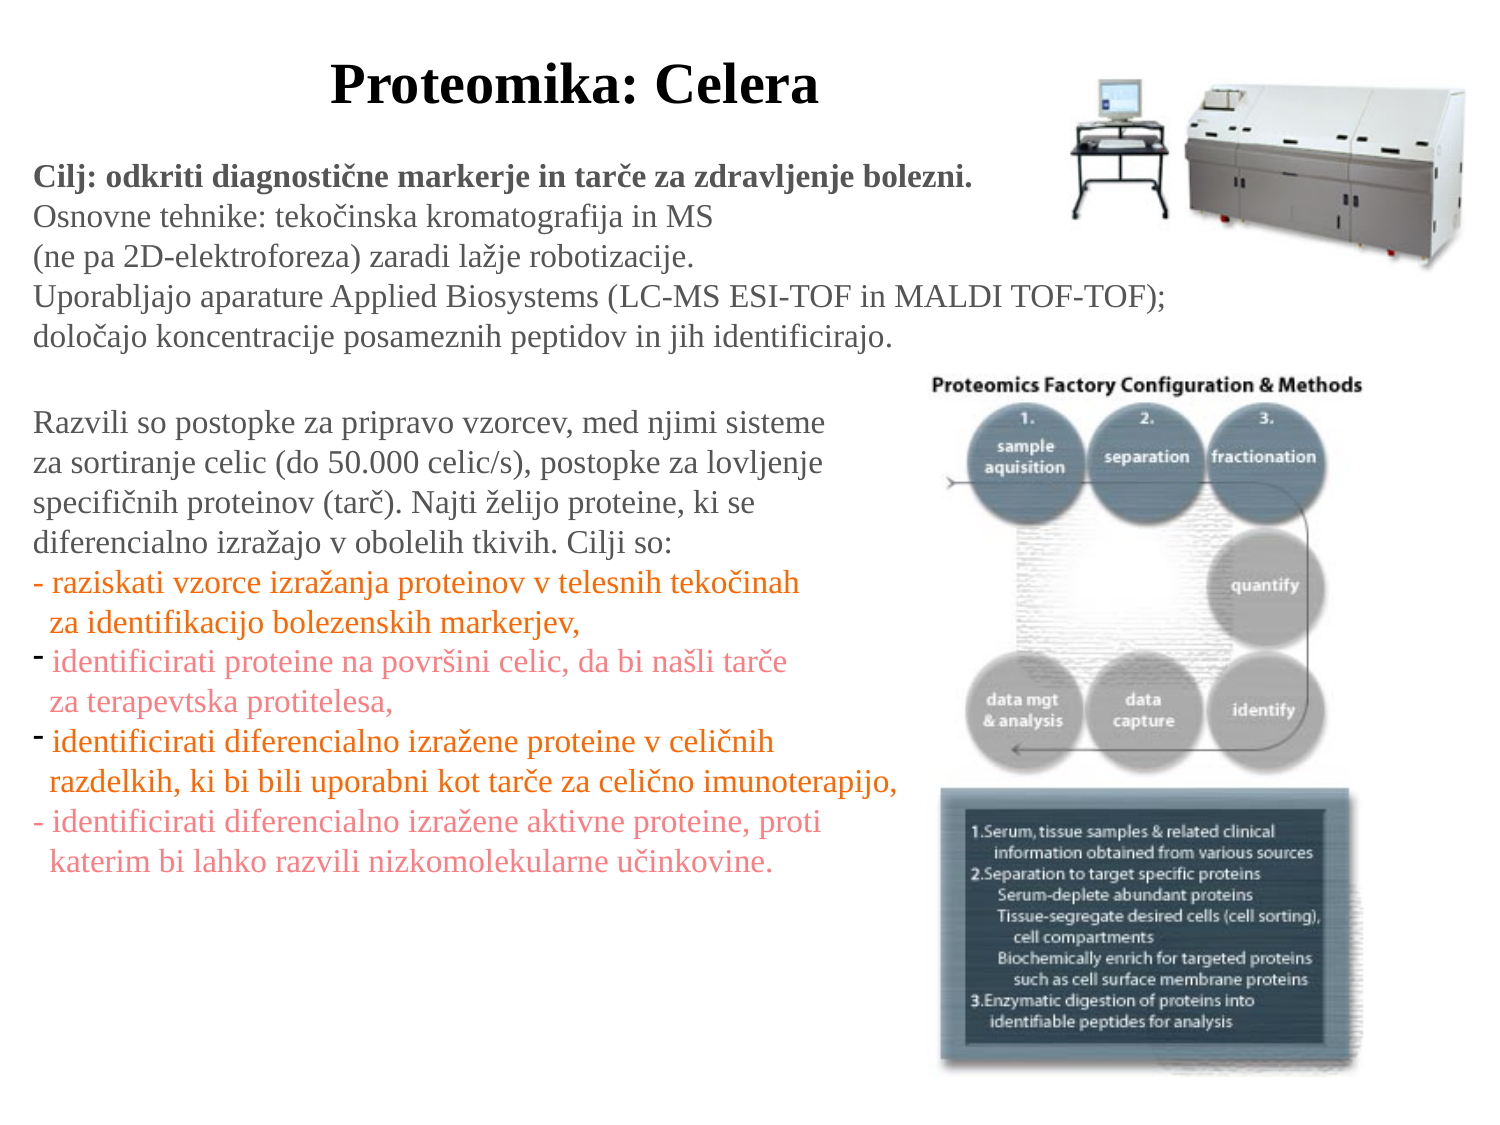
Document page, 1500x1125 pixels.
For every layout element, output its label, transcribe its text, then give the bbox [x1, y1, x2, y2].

picture [927, 373, 1367, 1077]
picture [1069, 78, 1467, 276]
title Proteomika: Celera [116, 43, 1034, 117]
list Cilj: odkriti diagnostične markerje in tarče za zdravljenje bolezni. Osnovne tehnike: tekočinska kromatografija in MS (ne pa 2D-elektroforeza) zaradi lažje robotizacije. Uporabljajo aparature Applied Biosystems (LC-MS ESI-TOF in MALDI TOF-TOF); določajo koncentracije posameznih peptidov in jih identificirajo. Razvili so postopke za pripravo vzorcev, med njimi sisteme za sortiranje celic (do 50.000 celic/s), postopke za lovljenje specifičnih proteinov (tarč). Najti želijo proteine, ki se diferencialno izražajo v obolelih tkivih. Cilji so: - raziskati vzorce izražanja proteinov v telesnih tekočinah za identifikacijo bolezenskih markerjev, identificirati proteine na površini celic, da bi našli tarče za terapevtska protitelesa, identificirati diferencialno izražene proteine v celičnih razdelkih, ki bi bili uporabni kot tarče za celično imunoterapijo, - identificirati diferencialno izražene aktivne proteine, proti katerim bi lahko razvili nizkomolekularne učinkovine. [17, 147, 1450, 1000]
